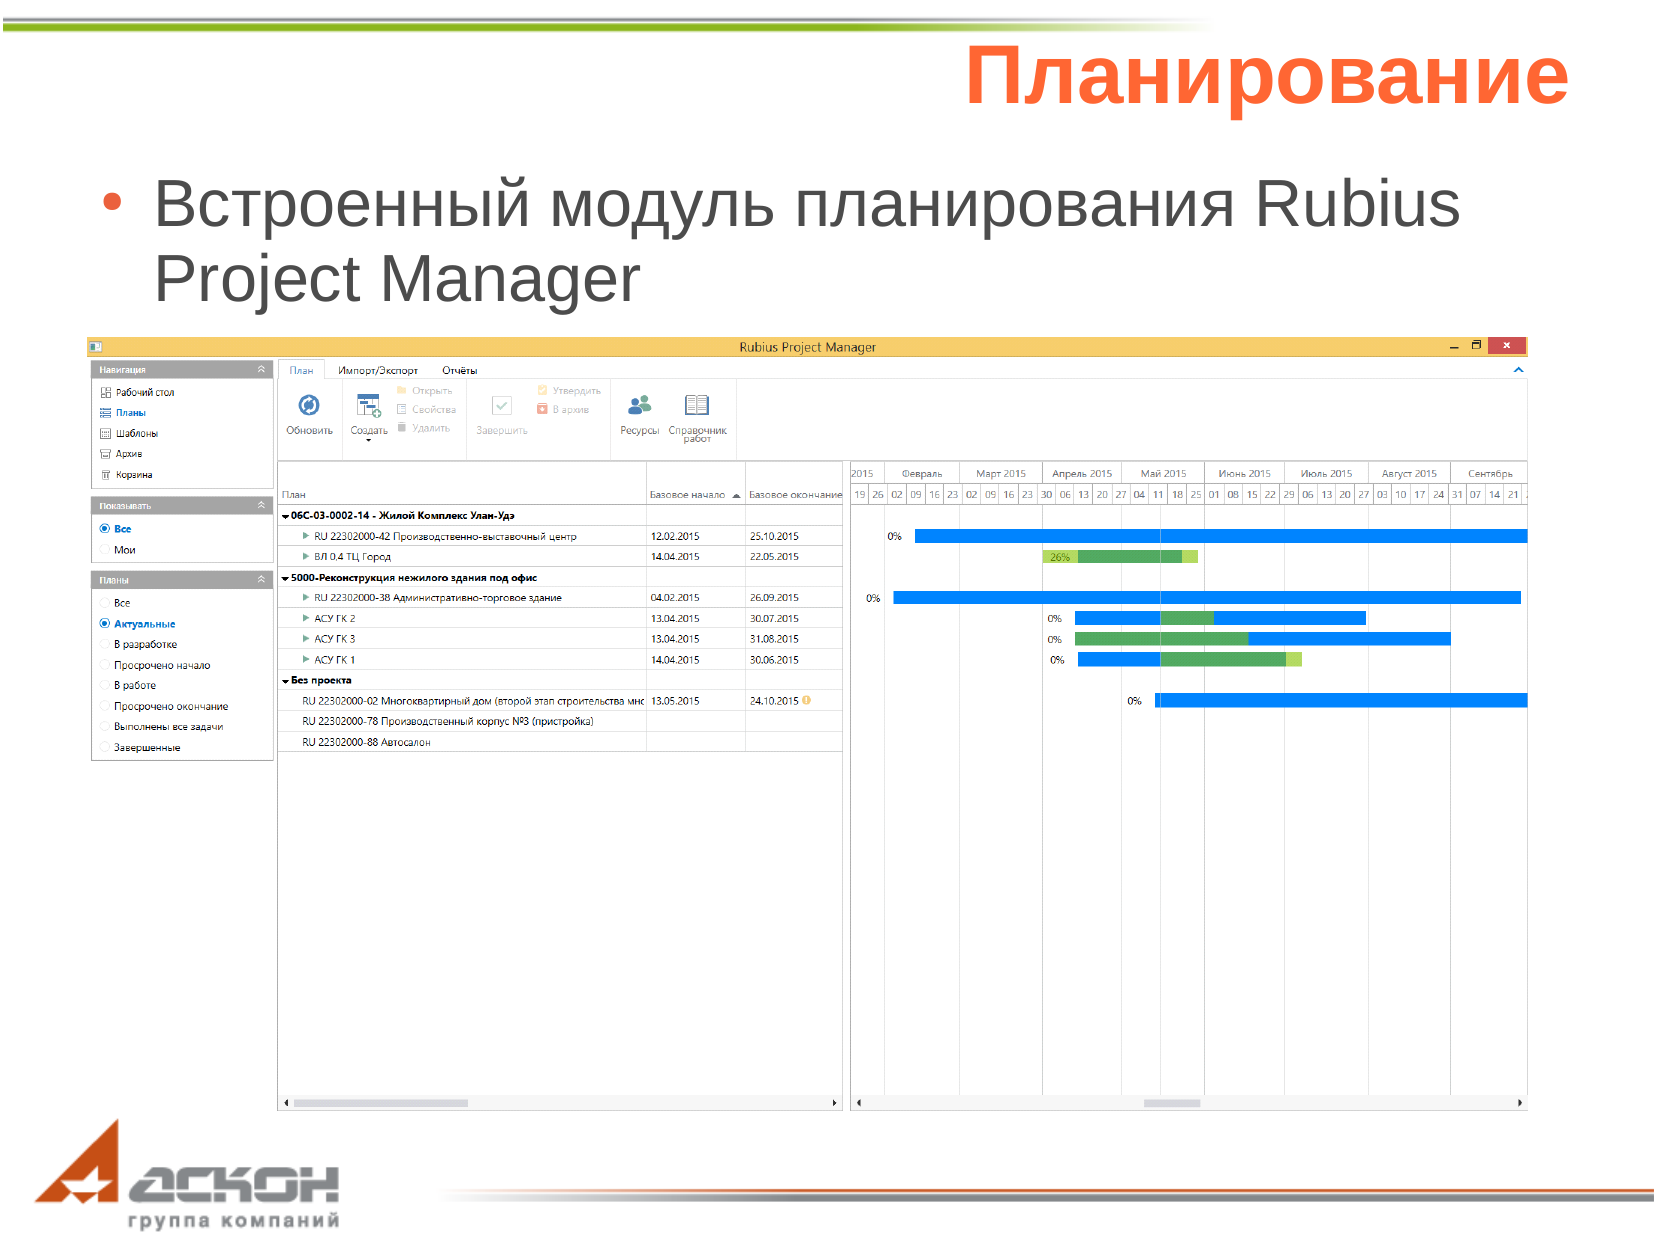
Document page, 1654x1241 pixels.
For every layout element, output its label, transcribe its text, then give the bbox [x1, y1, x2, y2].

title Планирование [82, 28, 1571, 122]
picture [3, 0, 1654, 1241]
list Встроенный модуль планирования Rubius Project Manager [82, 166, 1571, 985]
